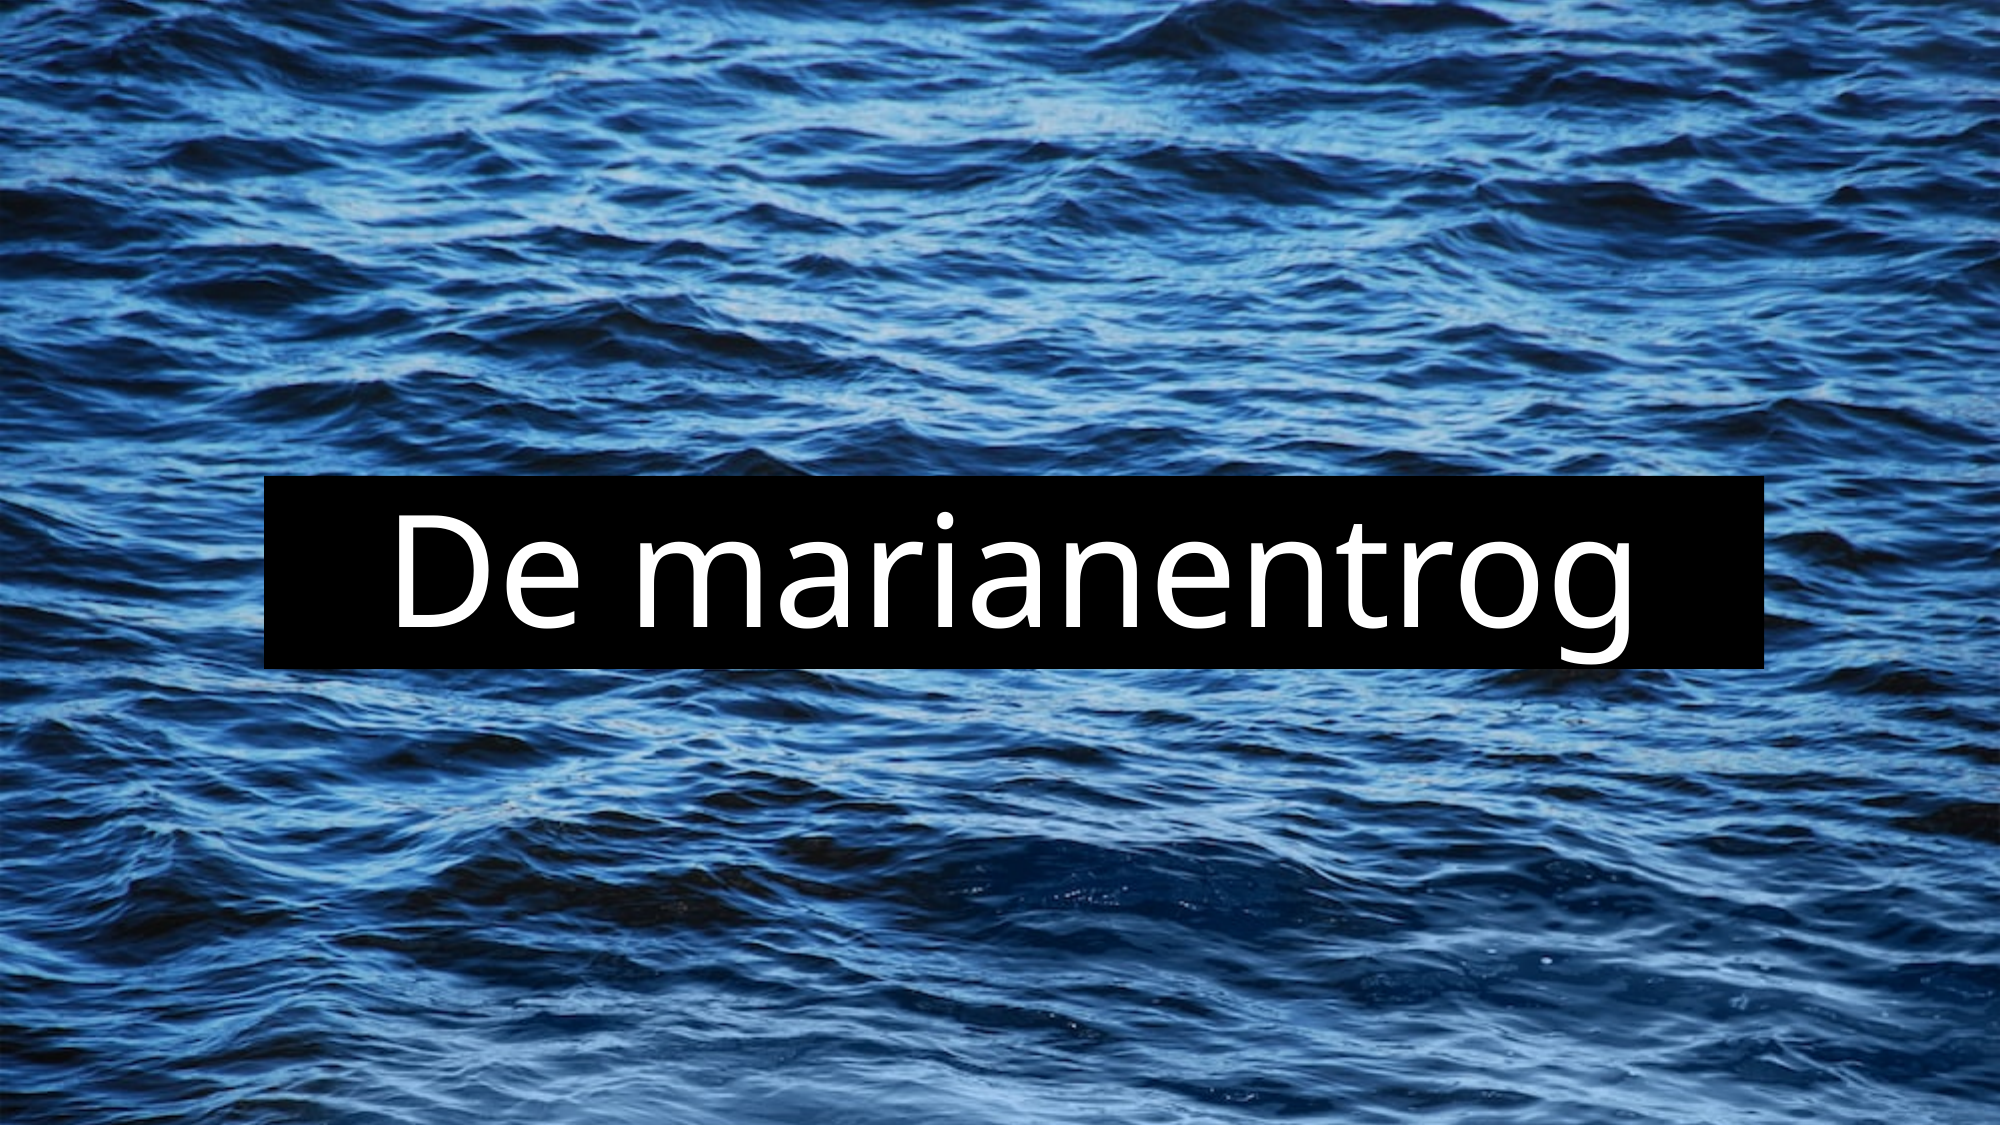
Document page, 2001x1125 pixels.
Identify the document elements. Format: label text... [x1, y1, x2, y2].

picture [0, 0, 2000, 1125]
title De marianentrog [264, 475, 1765, 669]
